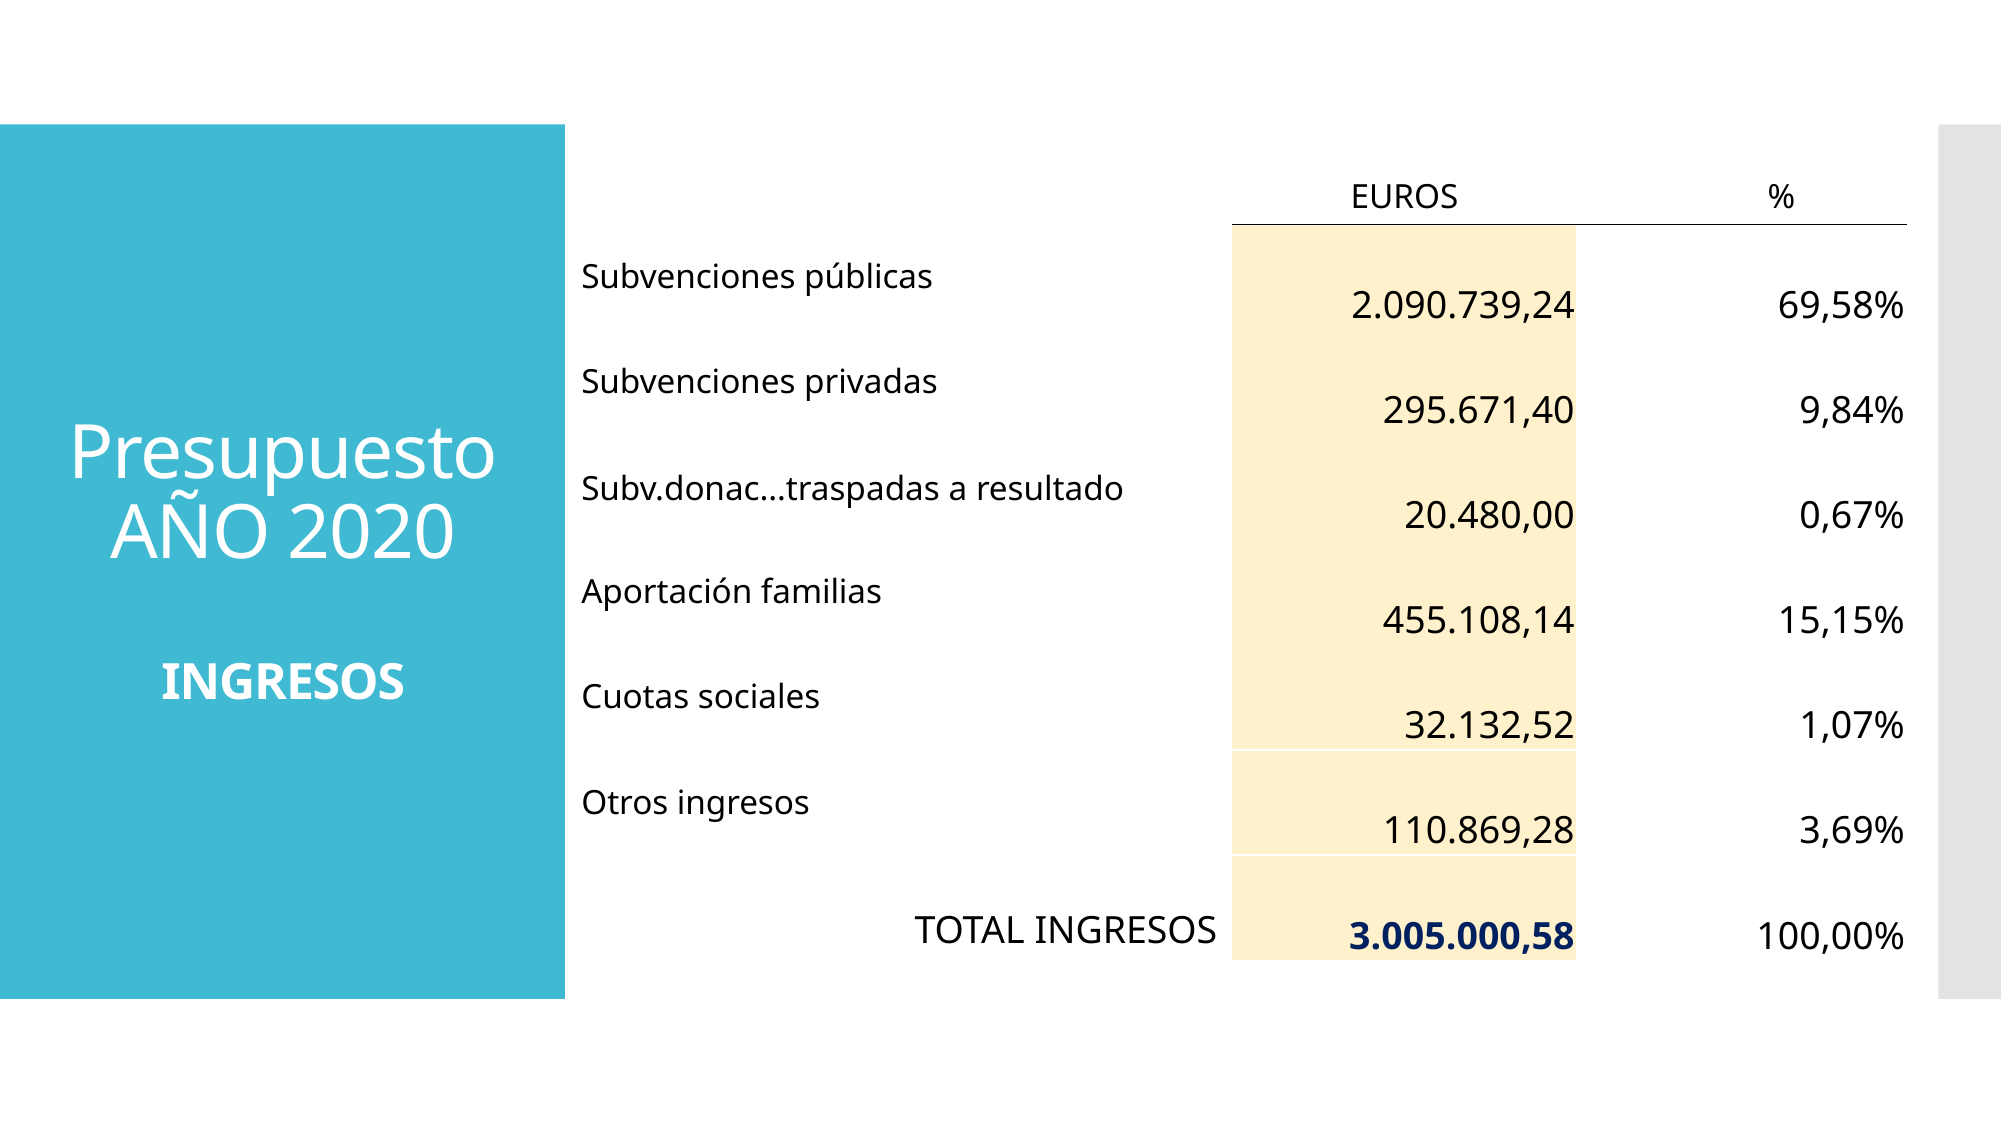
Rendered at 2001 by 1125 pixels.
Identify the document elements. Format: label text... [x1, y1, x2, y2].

table_cell TOTAL INGRESOS [566, 855, 1232, 960]
table_cell [1168, 645, 1232, 749]
table_cell [1576, 751, 1656, 854]
table_header % [1656, 119, 1907, 224]
table_cell [1576, 225, 1656, 330]
table_cell 295.671,40 [1232, 330, 1576, 435]
table_cell 2.090.739,24 [1232, 225, 1576, 330]
table_cell [1576, 645, 1656, 749]
table_cell 3,69% [1656, 751, 1907, 854]
table_cell [1168, 330, 1232, 435]
table_cell [1168, 225, 1232, 330]
table_cell Aportación familias [566, 540, 1167, 645]
table_cell 32.132,52 [1232, 645, 1576, 749]
table_cell 100,00% [1656, 856, 1907, 960]
table_cell [1576, 856, 1656, 960]
table_cell [1168, 751, 1232, 855]
table_header [1168, 119, 1232, 224]
table_cell 0,67% [1656, 435, 1907, 540]
table_cell Otros ingresos [566, 750, 1167, 855]
table_cell [1576, 330, 1656, 435]
table_cell [1576, 540, 1656, 645]
title Presupuesto AÑO 2020 INGRESOS [41, 184, 525, 940]
table_cell 1,07% [1656, 645, 1907, 749]
table_cell [1168, 540, 1232, 645]
table_cell 455.108,14 [1232, 540, 1576, 645]
table_cell 15,15% [1656, 540, 1907, 645]
table_cell Subv.donac…traspadas a resultado [566, 435, 1167, 540]
table_cell 110.869,28 [1232, 751, 1576, 854]
table_header [566, 119, 1168, 224]
table_cell [1168, 435, 1232, 540]
table_cell 69,58% [1656, 225, 1907, 330]
table_header EUROS [1232, 119, 1576, 224]
table_cell Cuotas sociales [566, 645, 1167, 750]
table_header [1576, 119, 1656, 224]
table_cell Subvenciones públicas [566, 224, 1167, 330]
table_cell Subvenciones privadas [566, 330, 1167, 435]
table_cell [1576, 435, 1656, 540]
table_cell 20.480,00 [1232, 435, 1576, 540]
table_cell 9,84% [1656, 330, 1907, 435]
table_cell 3.005.000,58 [1232, 856, 1576, 960]
